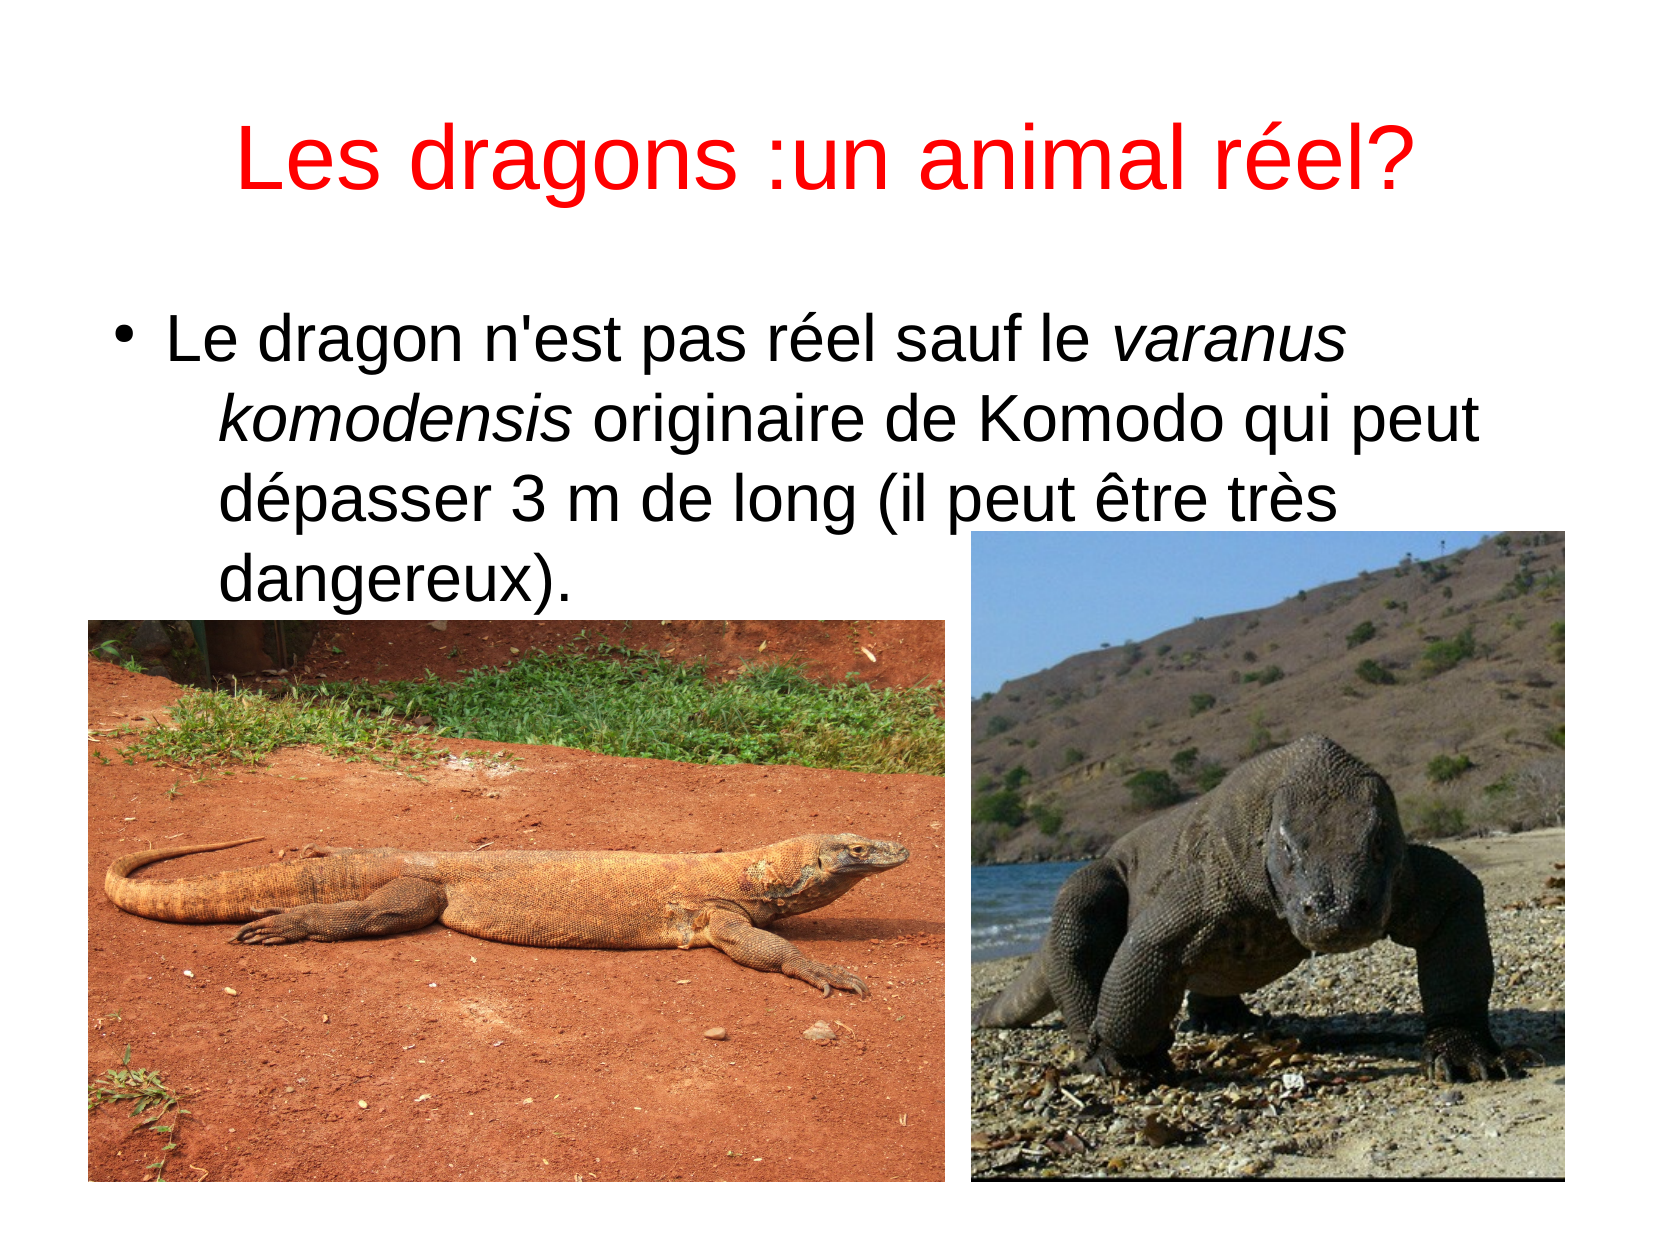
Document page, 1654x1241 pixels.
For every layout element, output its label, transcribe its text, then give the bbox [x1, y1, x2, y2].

picture [88, 620, 945, 1182]
title Les dragons :un animal réel? [82, 49, 1571, 257]
picture [971, 531, 1565, 1182]
list Le dragon n'est pas réel sauf le varanus komodensis originaire de Komodo qui peut dépasser 3 m de long (il peut être très dangereux). [76, 295, 1565, 1182]
